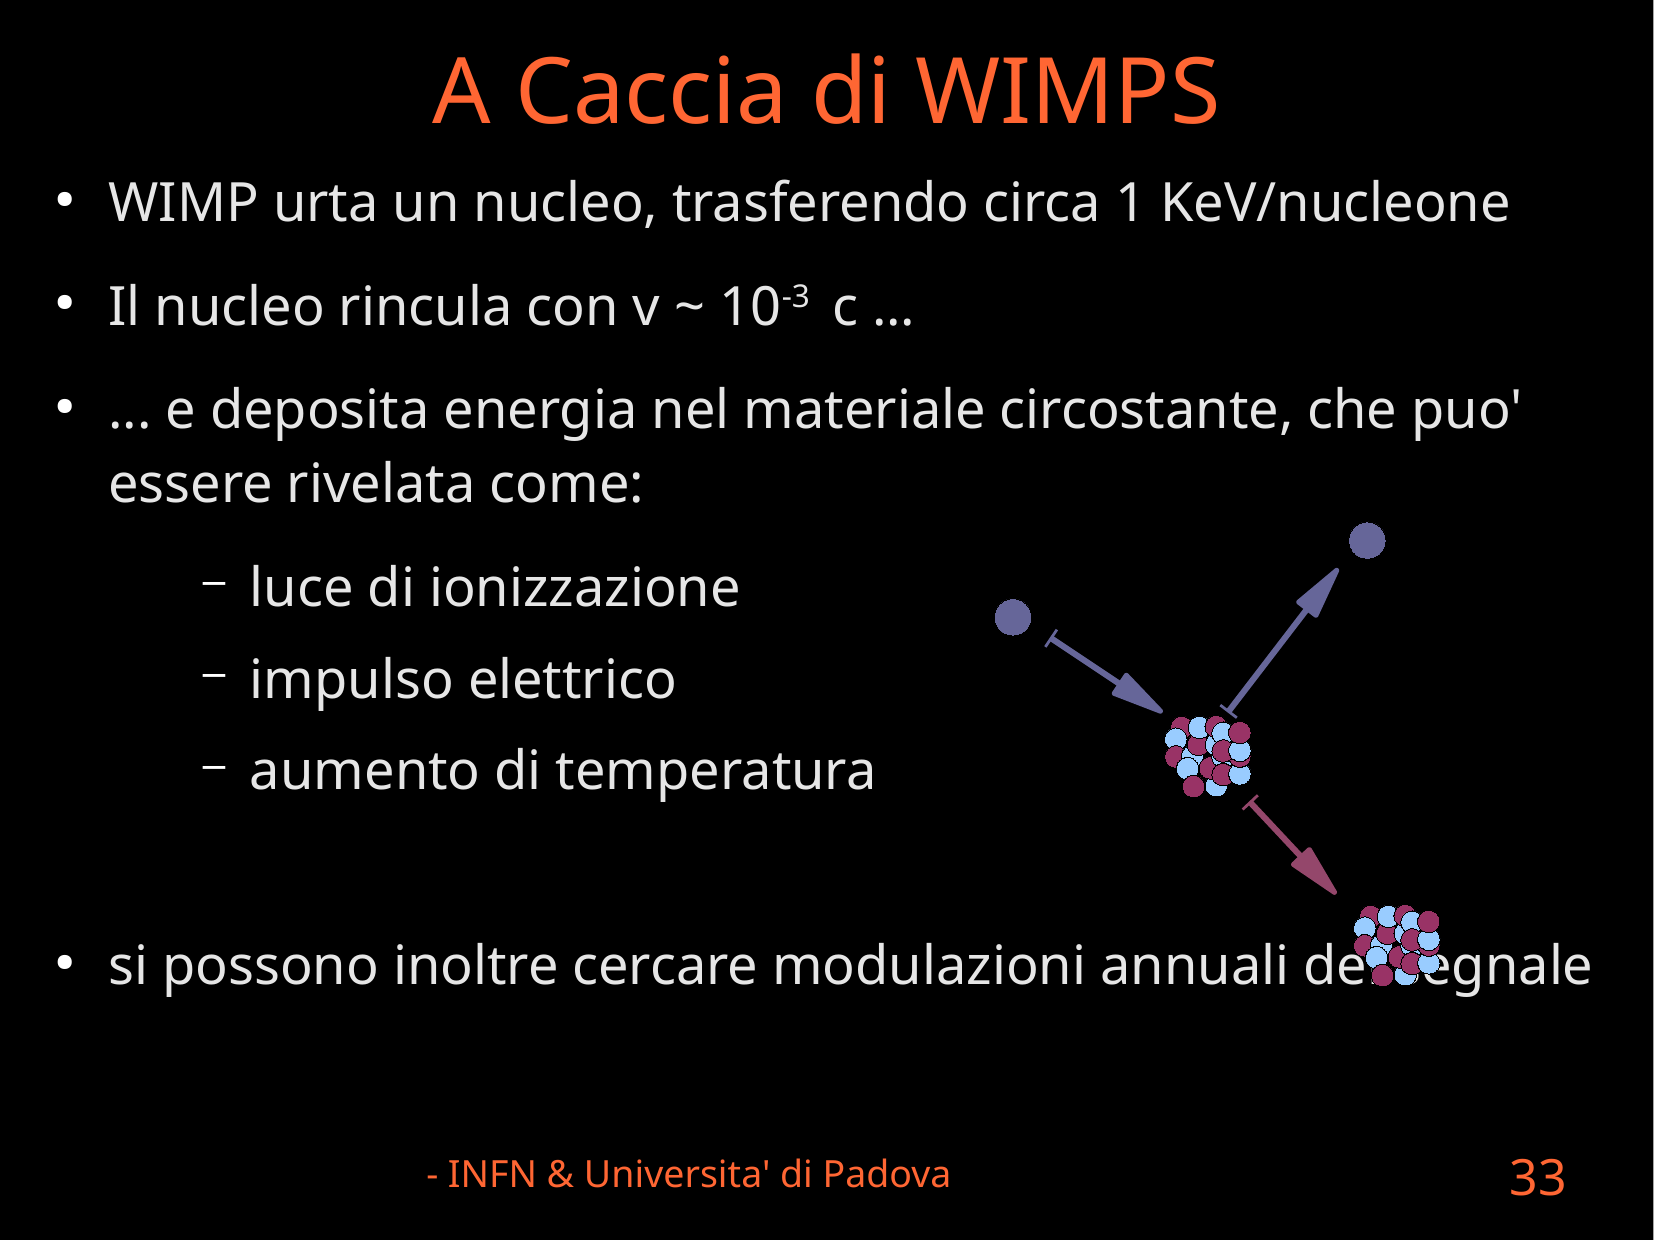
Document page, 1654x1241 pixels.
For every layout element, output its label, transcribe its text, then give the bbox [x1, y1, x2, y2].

list WIMP urta un nucleo, trasferendo circa 1 KeV/nucleone Il nucleo rincula con v ~ 10-3 c ... ... e deposita energia nel materiale circostante, che puo' essere rivelata come: luce di ionizzazione impulso elettrico aumento di temperatura si possono inoltre cercare modulazioni annuali del segnale [37, 163, 1654, 1090]
text_box [1164, 715, 1252, 798]
title A Caccia di WIMPS [82, 19, 1571, 157]
text_box [1348, 521, 1387, 560]
text_box [1353, 904, 1441, 987]
text_box [994, 598, 1032, 637]
